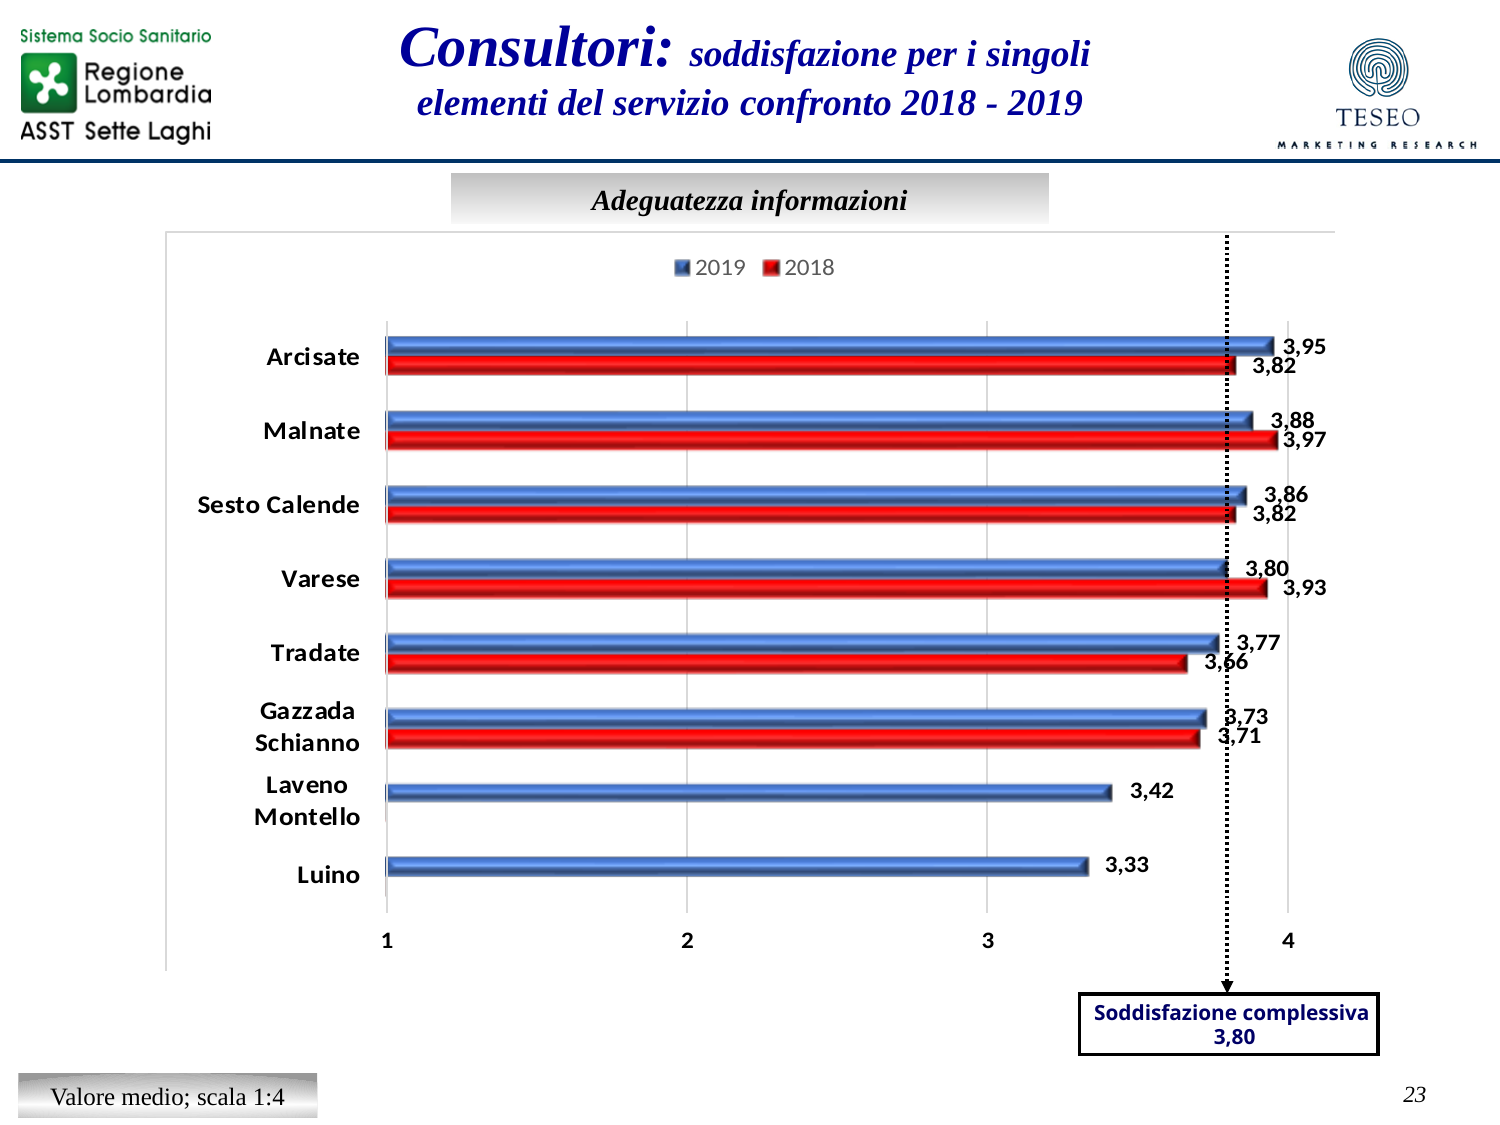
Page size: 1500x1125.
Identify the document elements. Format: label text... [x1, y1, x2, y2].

picture [165, 231, 1335, 971]
text_box Adeguatezza informazioni [451, 173, 1049, 224]
text_box Soddisfazione complessiva 3,80 [1079, 993, 1379, 1055]
picture [1294, 30, 1481, 149]
picture [21, 26, 206, 148]
text_box Consultori: soddisfazione per i singoli elementi del servizio confronto 2018 - 2019 [206, 25, 1294, 151]
text_box Valore medio; scala 1:4 [18, 1073, 318, 1118]
